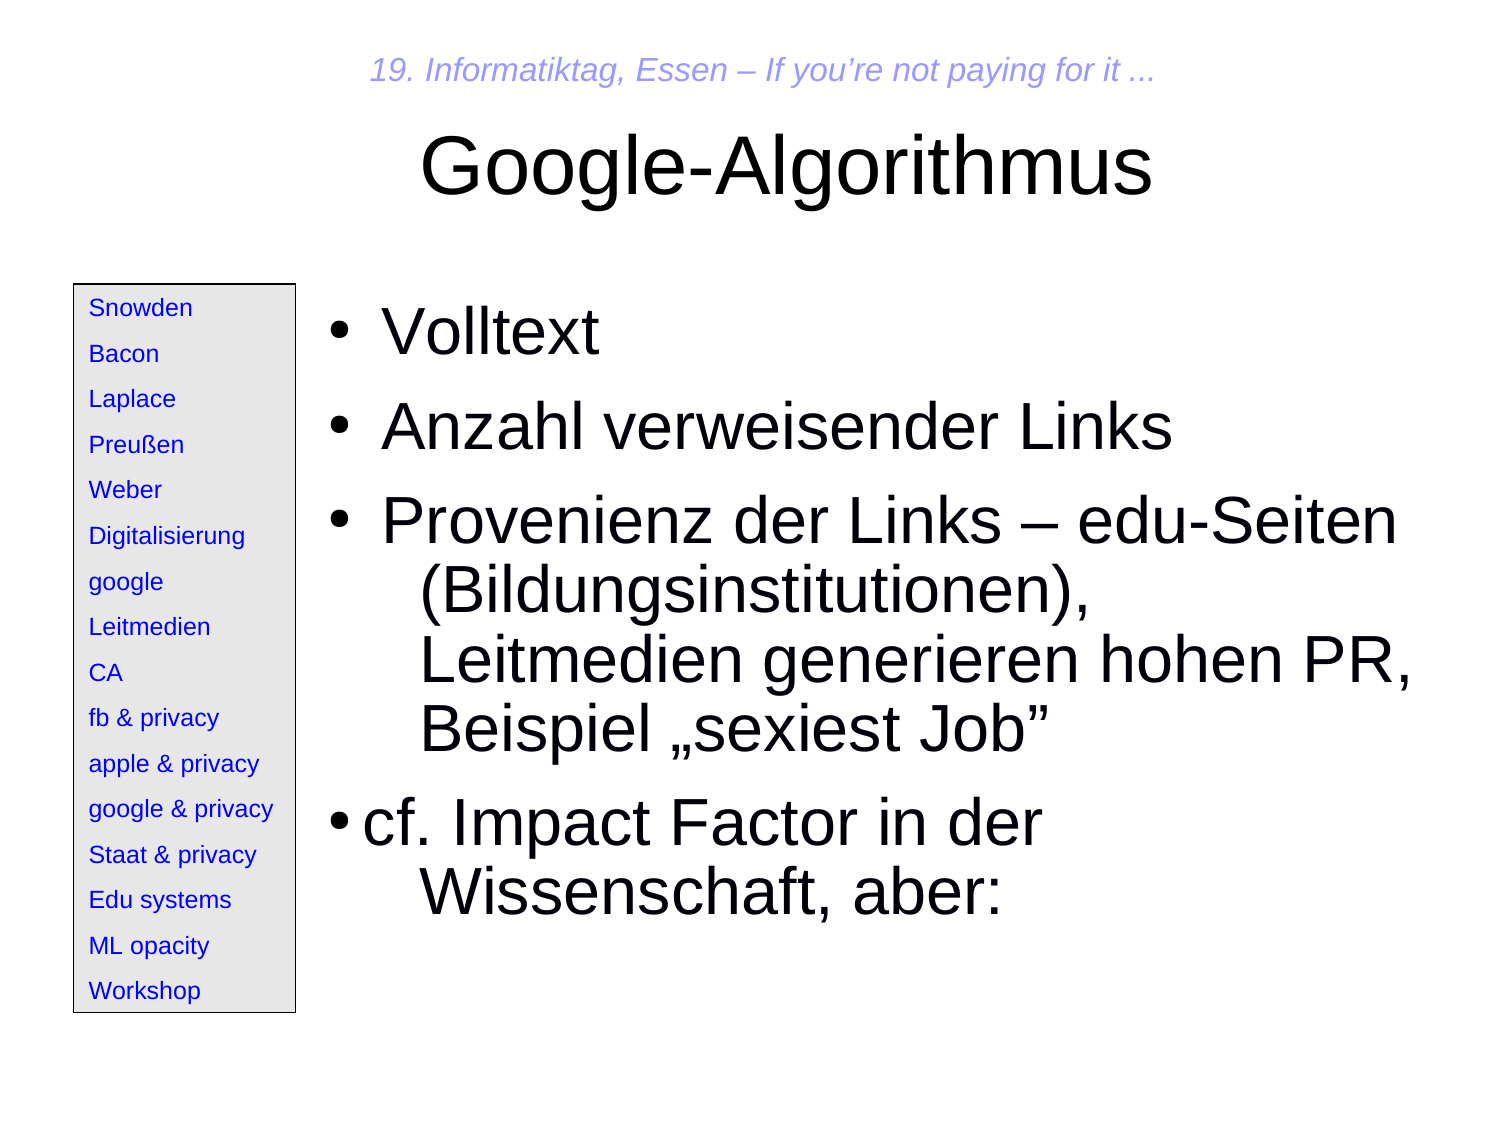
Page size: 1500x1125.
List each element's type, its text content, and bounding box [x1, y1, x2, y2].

title Google-Algorithmus [112, 75, 1462, 263]
subtitle Volltext Anzahl verweisender Links Provenienz der Links – edu-Seiten (Bildungsinstitutionen), Leitmedien generieren hohen PR, Beispiel „sexiest Job” cf. Impact Factor in der Wissenschaft, aber: [327, 299, 1426, 930]
